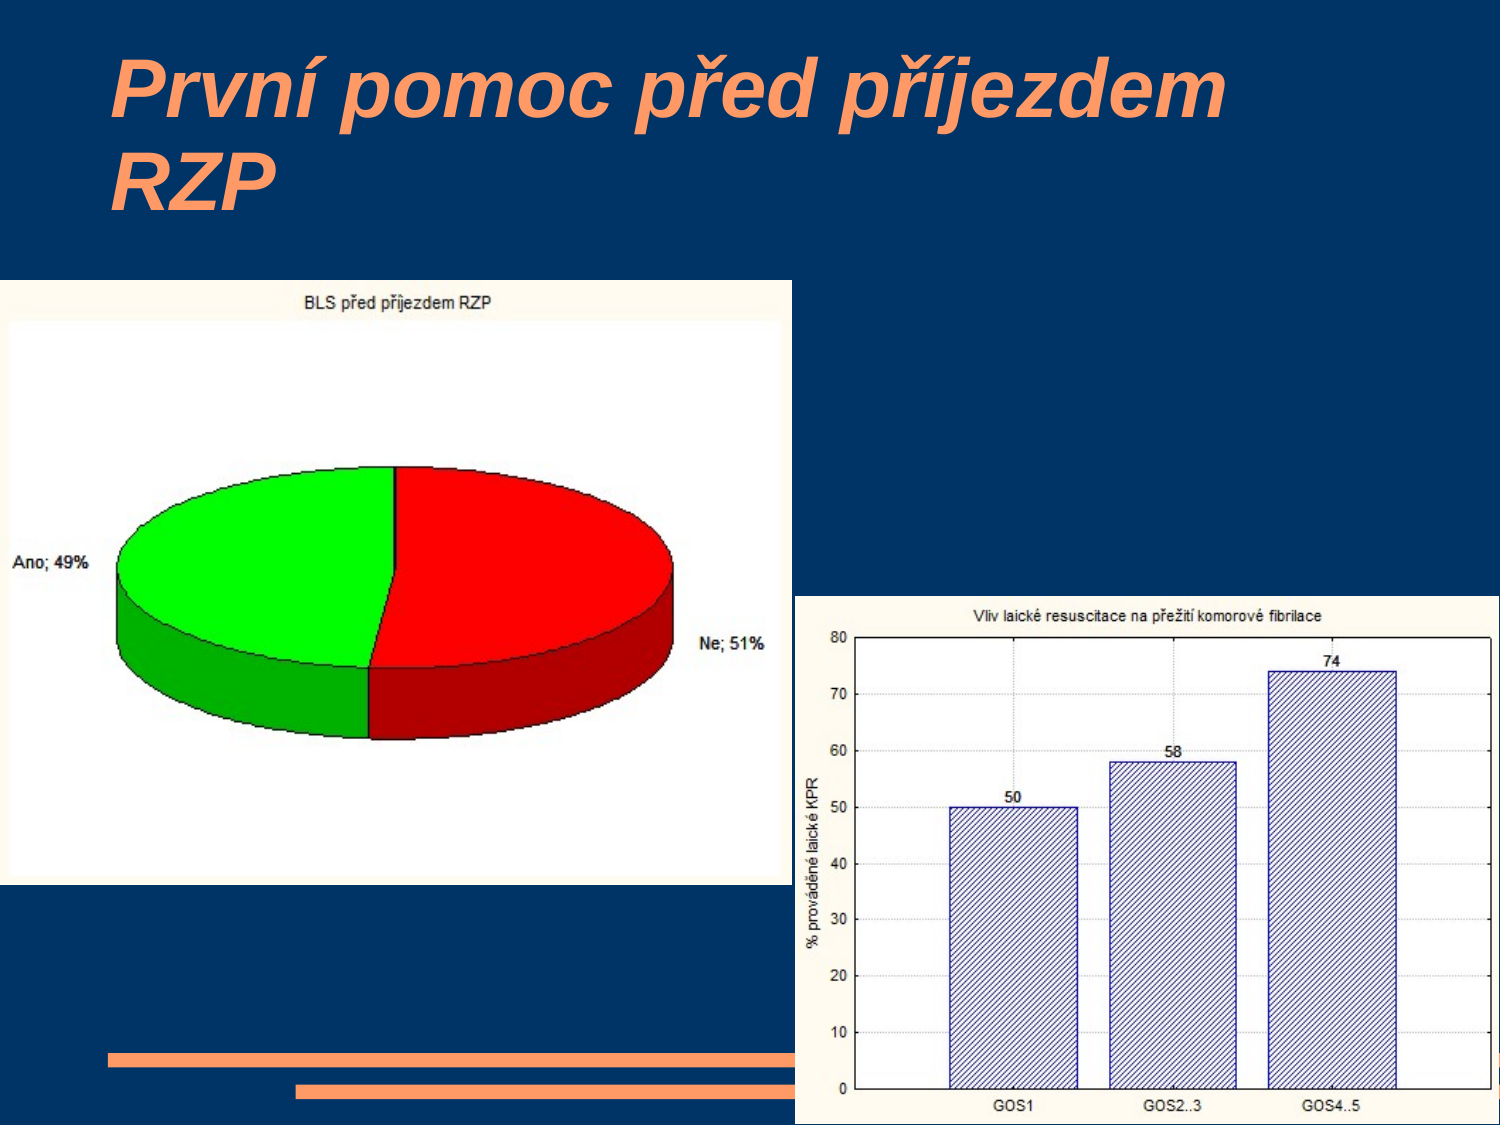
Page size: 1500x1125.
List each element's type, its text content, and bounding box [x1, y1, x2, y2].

title První pomoc před příjezdem RZP [110, 42, 1391, 229]
picture [0, 280, 794, 887]
picture [795, 596, 1500, 1125]
